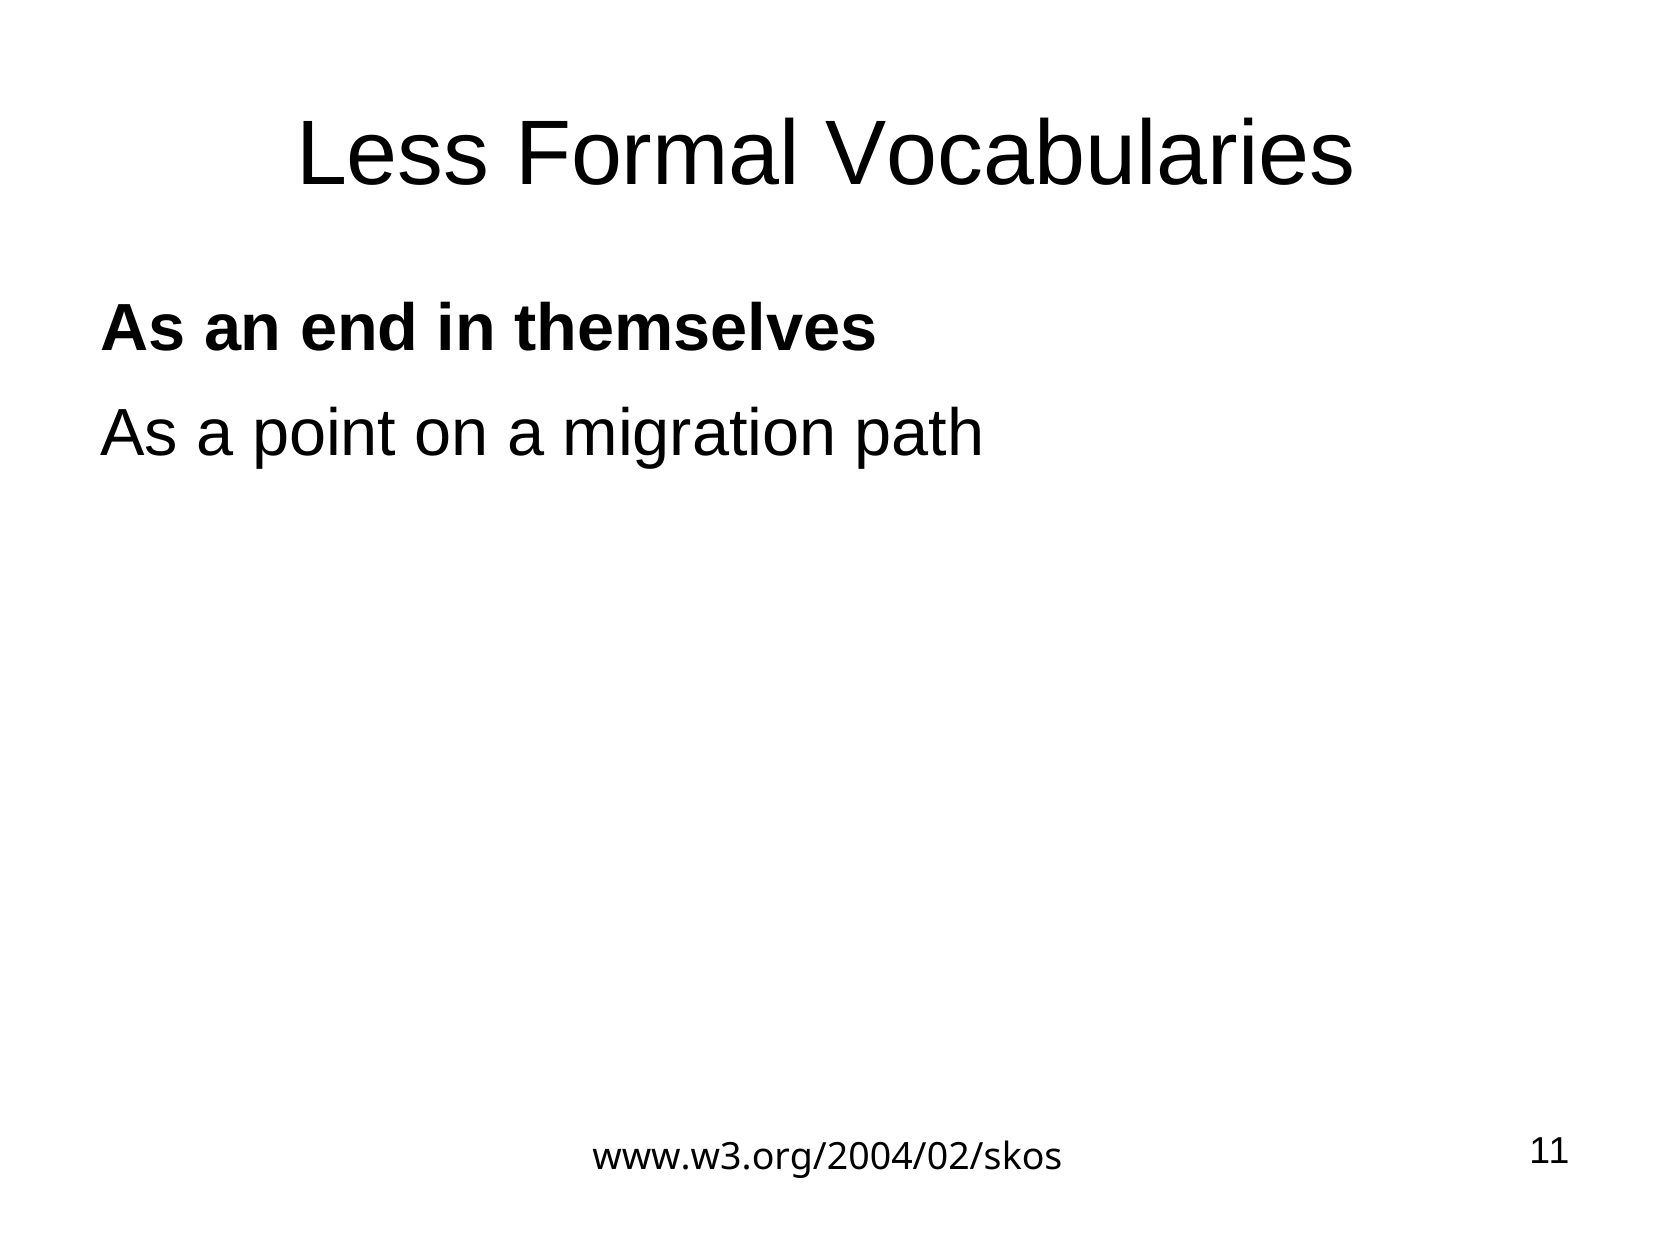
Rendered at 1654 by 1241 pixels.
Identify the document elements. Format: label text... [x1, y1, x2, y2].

list As an end in themselves As a point on a migration path [82, 290, 1571, 1109]
title Less Formal Vocabularies [82, 49, 1571, 257]
